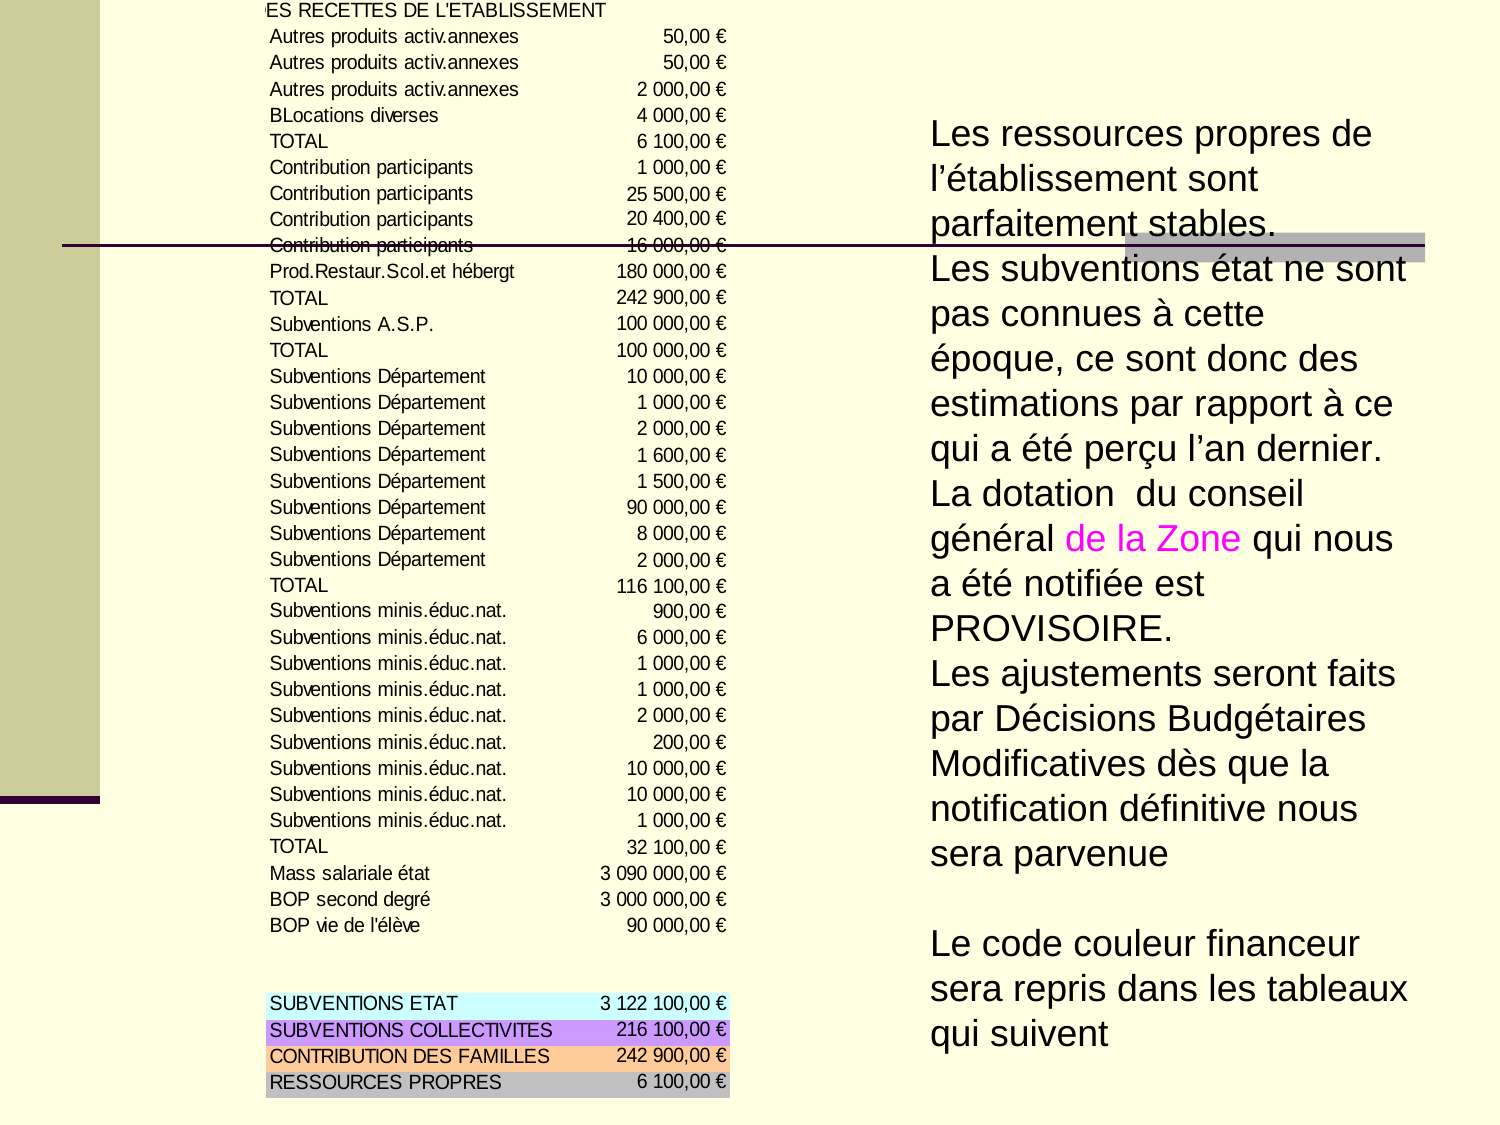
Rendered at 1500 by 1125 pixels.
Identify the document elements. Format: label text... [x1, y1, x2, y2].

chart [265, 0, 852, 1103]
text_box Les ressources propres de l’établissement sont parfaitement stables. Les subventions état ne sont pas connues à cette époque, ce sont donc des estimations par rapport à ce qui a été perçu l’an dernier. La dotation du conseil général de la Zone qui nous a été notifiée est PROVISOIRE. Les ajustements seront faits par Décisions Budgétaires Modificatives dès que la notification définitive nous sera parvenue Le code couleur financeur sera repris dans les tableaux qui suivent [915, 101, 1424, 1063]
